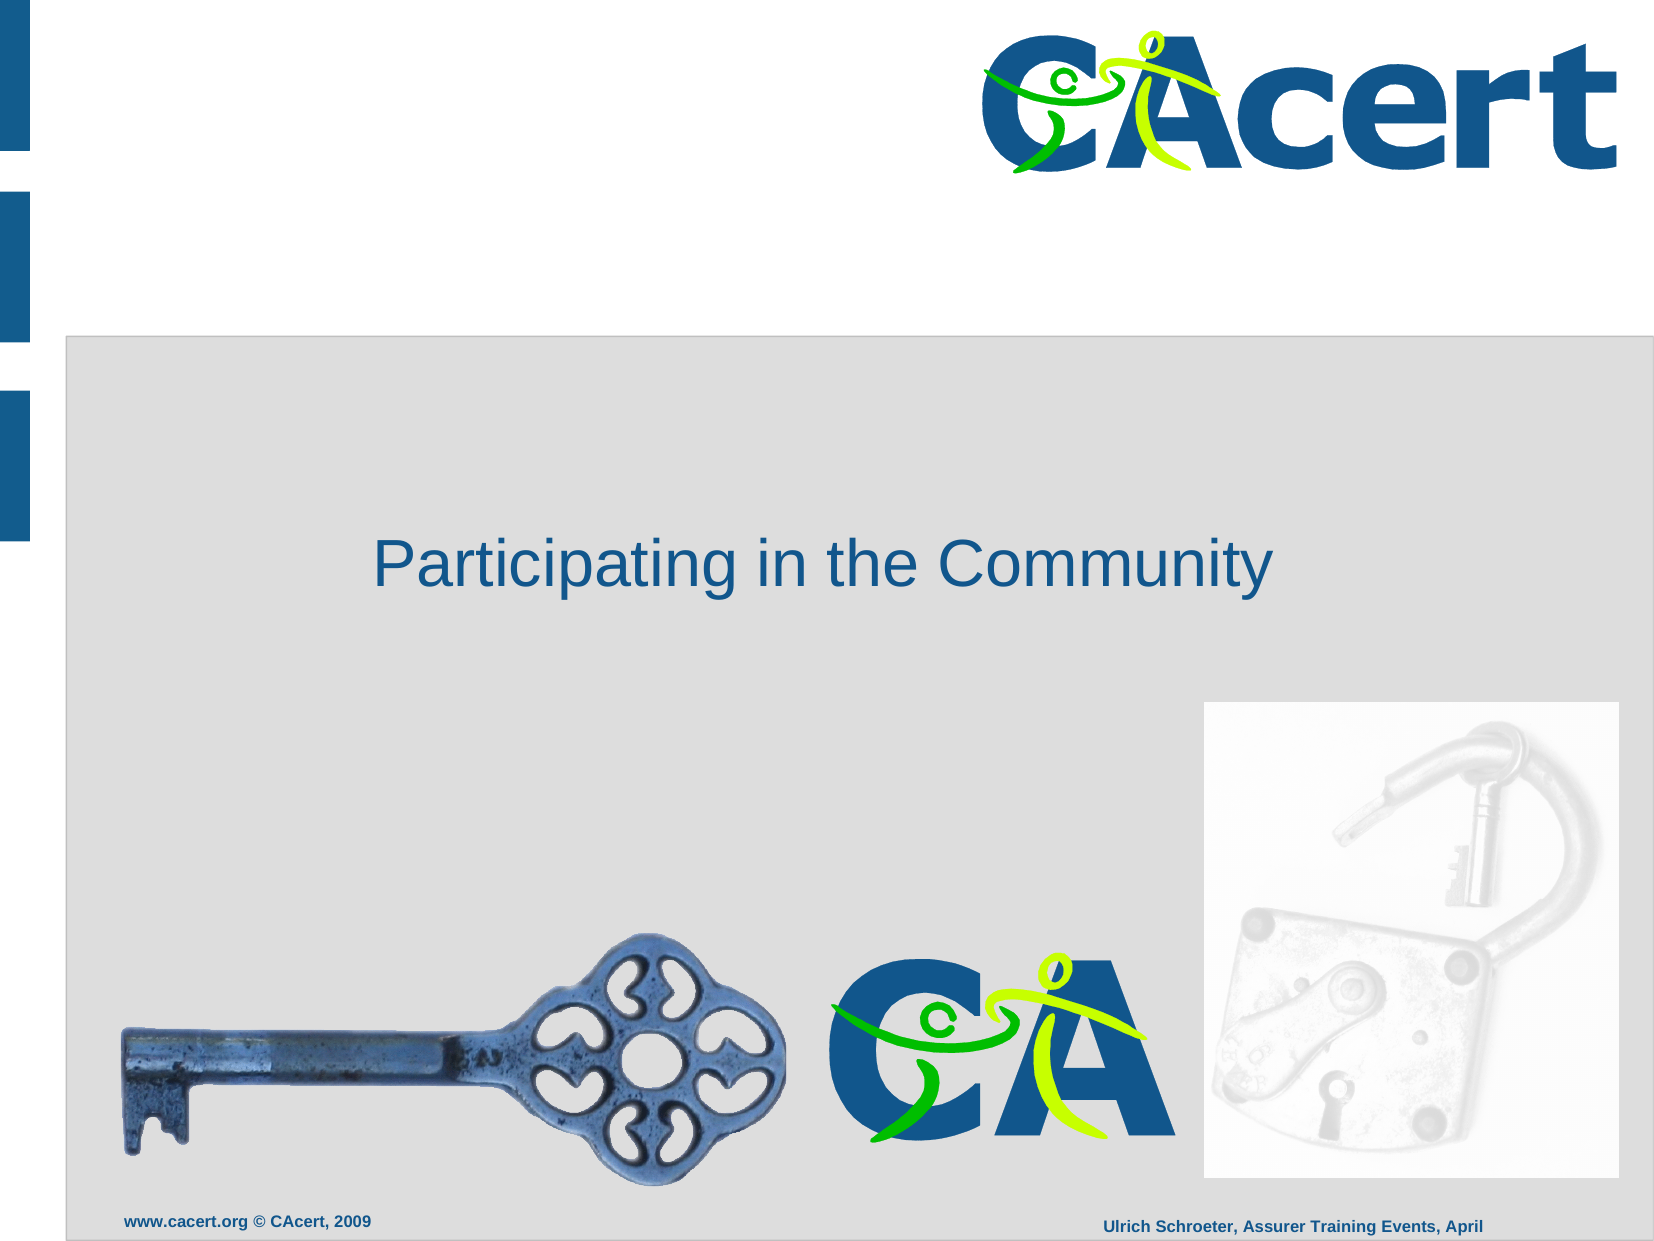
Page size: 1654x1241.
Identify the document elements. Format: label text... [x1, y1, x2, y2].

picture [826, 950, 1177, 1145]
picture [106, 915, 800, 1203]
picture [1204, 702, 1619, 1178]
title Participating in the Community [118, 442, 1530, 601]
